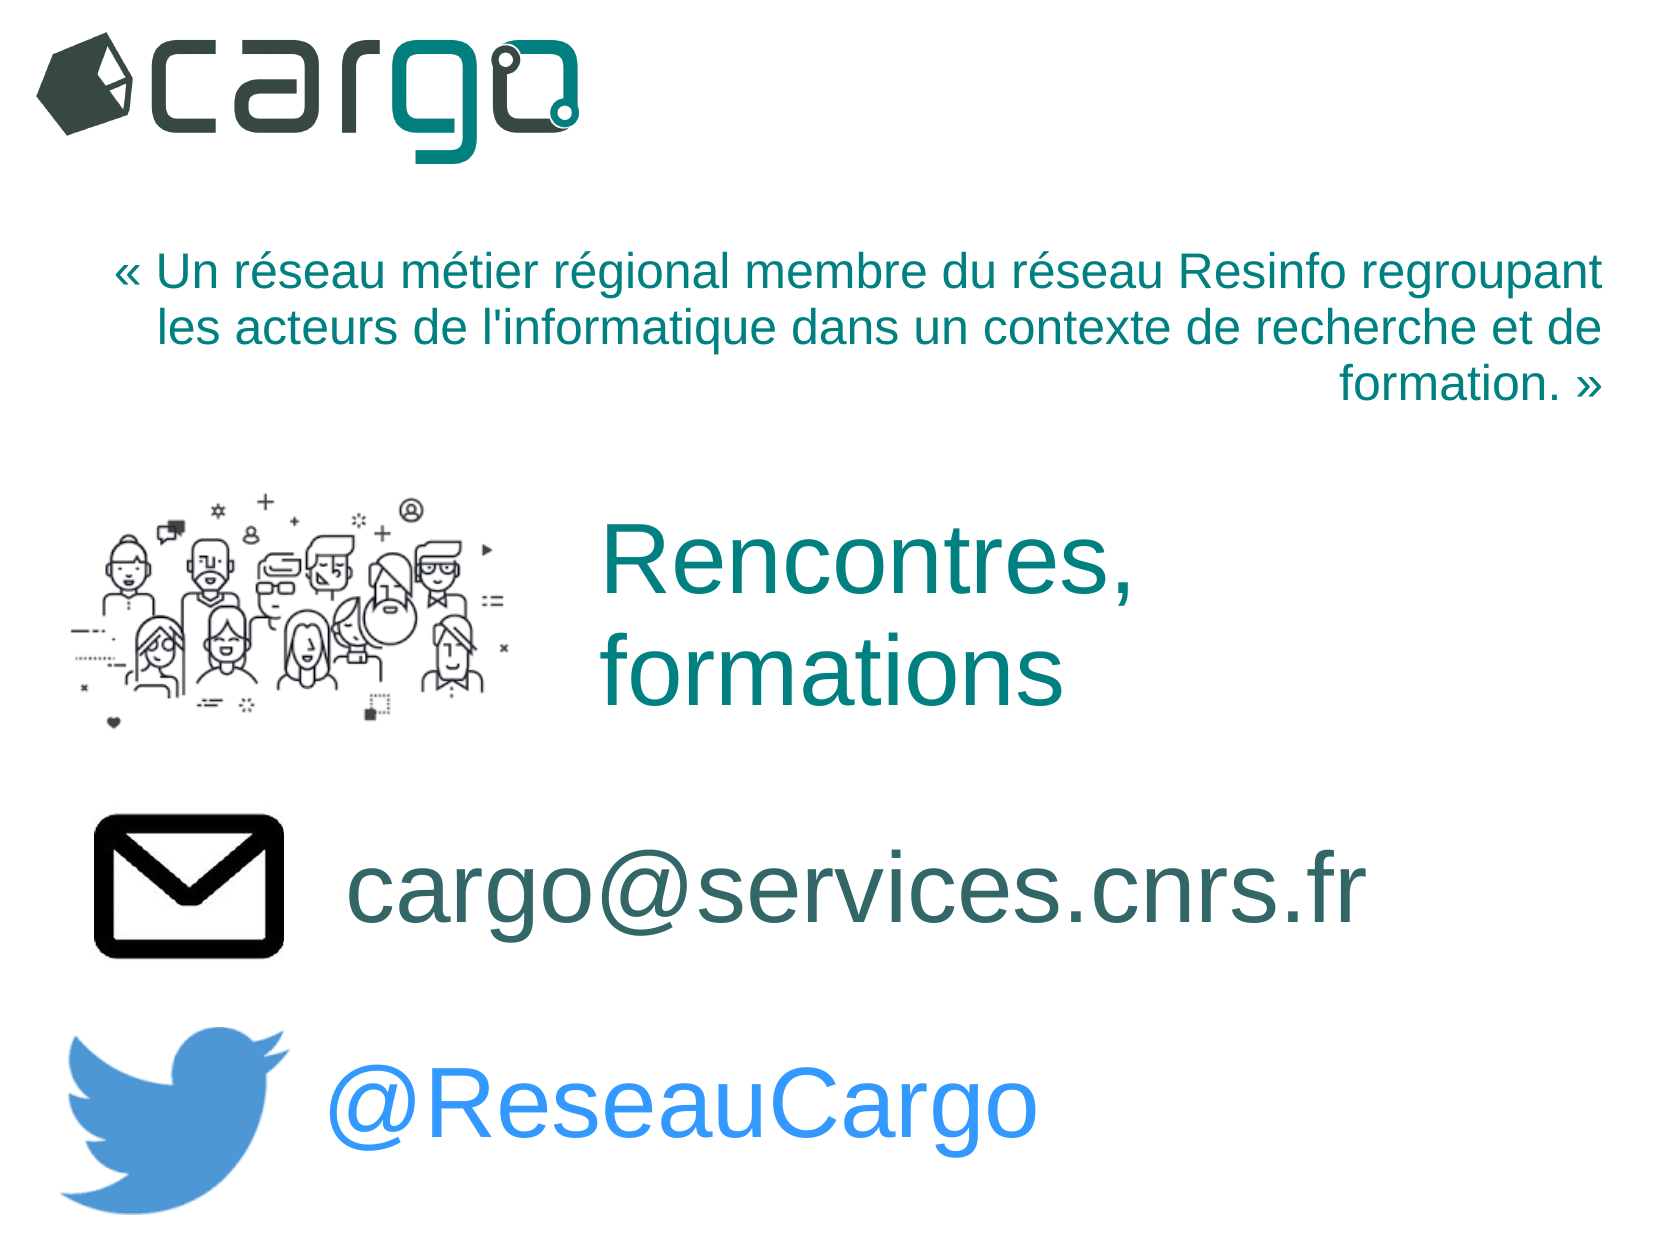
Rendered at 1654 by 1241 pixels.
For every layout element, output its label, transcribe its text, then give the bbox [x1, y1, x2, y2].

picture [36, 32, 579, 164]
picture [94, 791, 284, 981]
text_box Rencontres, formations [584, 496, 1241, 745]
picture [37, 490, 544, 733]
text_box « Un réseau métier régional membre du réseau Resinfo regroupant les acteurs de l'informatique dans un contexte de recherche et de formation. » [82, 236, 1619, 419]
picture [59, 1027, 291, 1216]
text_box cargo@services.cnrs.fr [330, 824, 1441, 951]
text_box @ReseauCargo [307, 1039, 1537, 1166]
